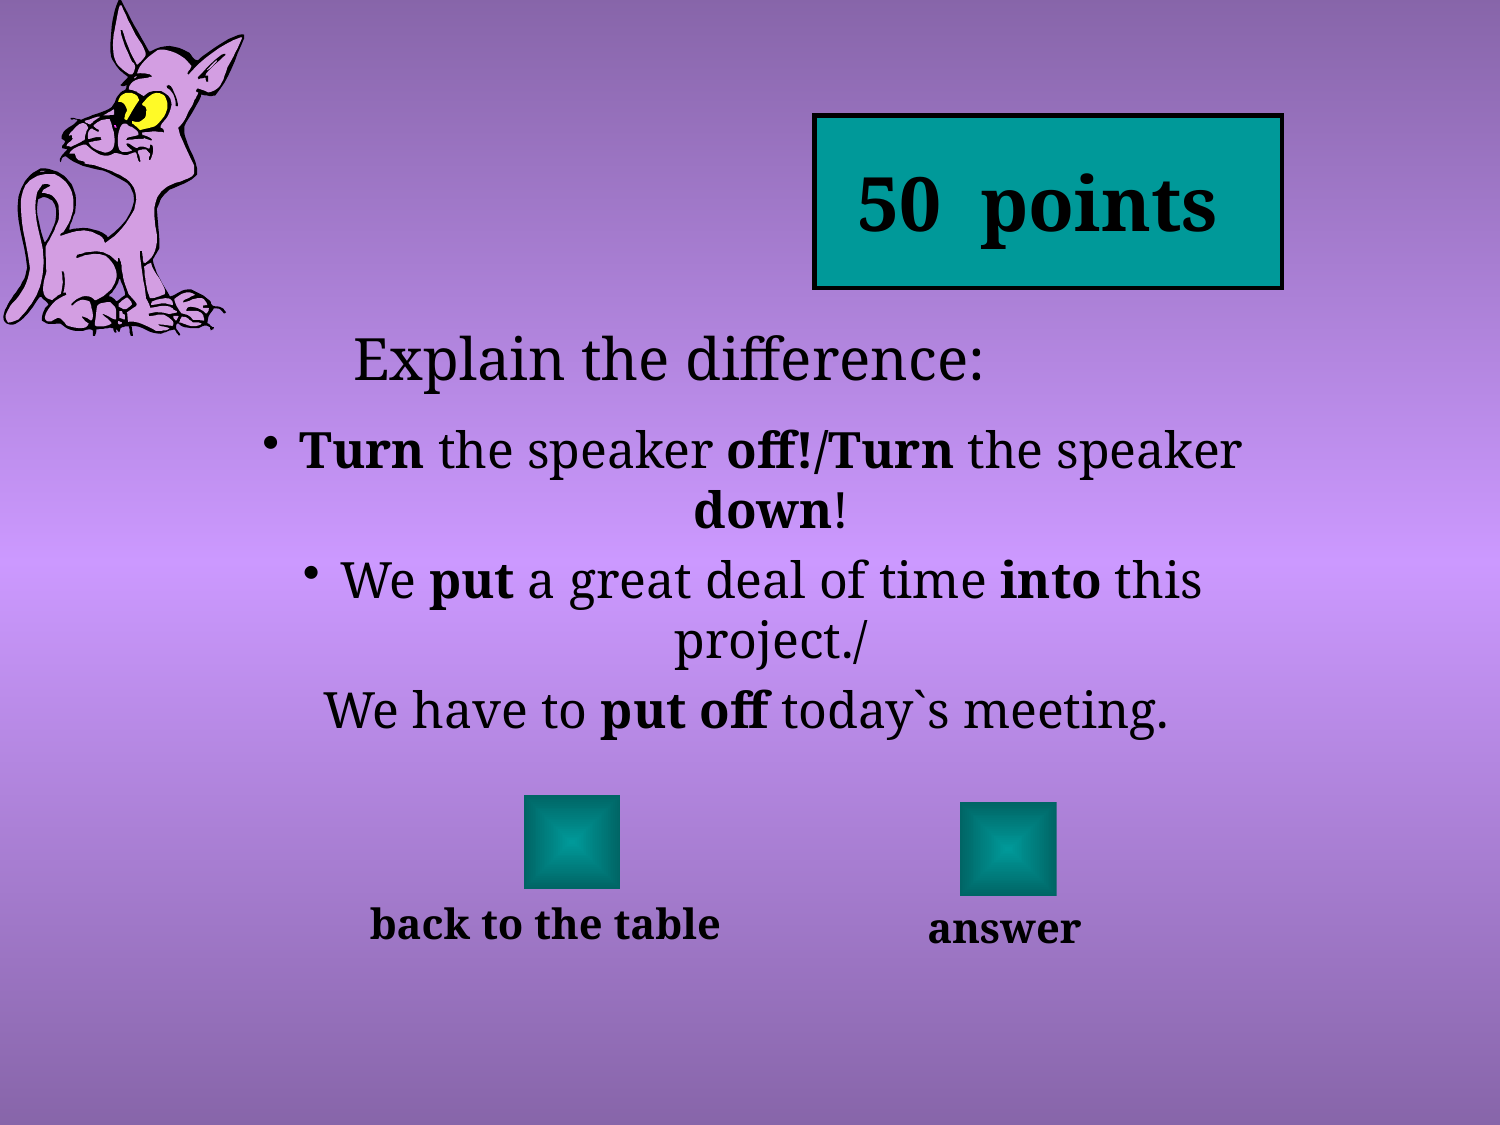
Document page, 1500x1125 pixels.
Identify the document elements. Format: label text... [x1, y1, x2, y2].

text_box [960, 817, 1057, 896]
text_box [524, 817, 620, 889]
text_box 50 points [842, 148, 1256, 254]
text_box [814, 115, 1282, 288]
title Explain the difference: [0, 263, 1384, 452]
text_box answer [859, 894, 1150, 959]
text_box Turn the speaker off!/Turn the speaker down! We put a great deal of time into this project./ We have to put off today`s meeting. [60, 411, 1296, 817]
text_box back to the table [339, 890, 752, 956]
